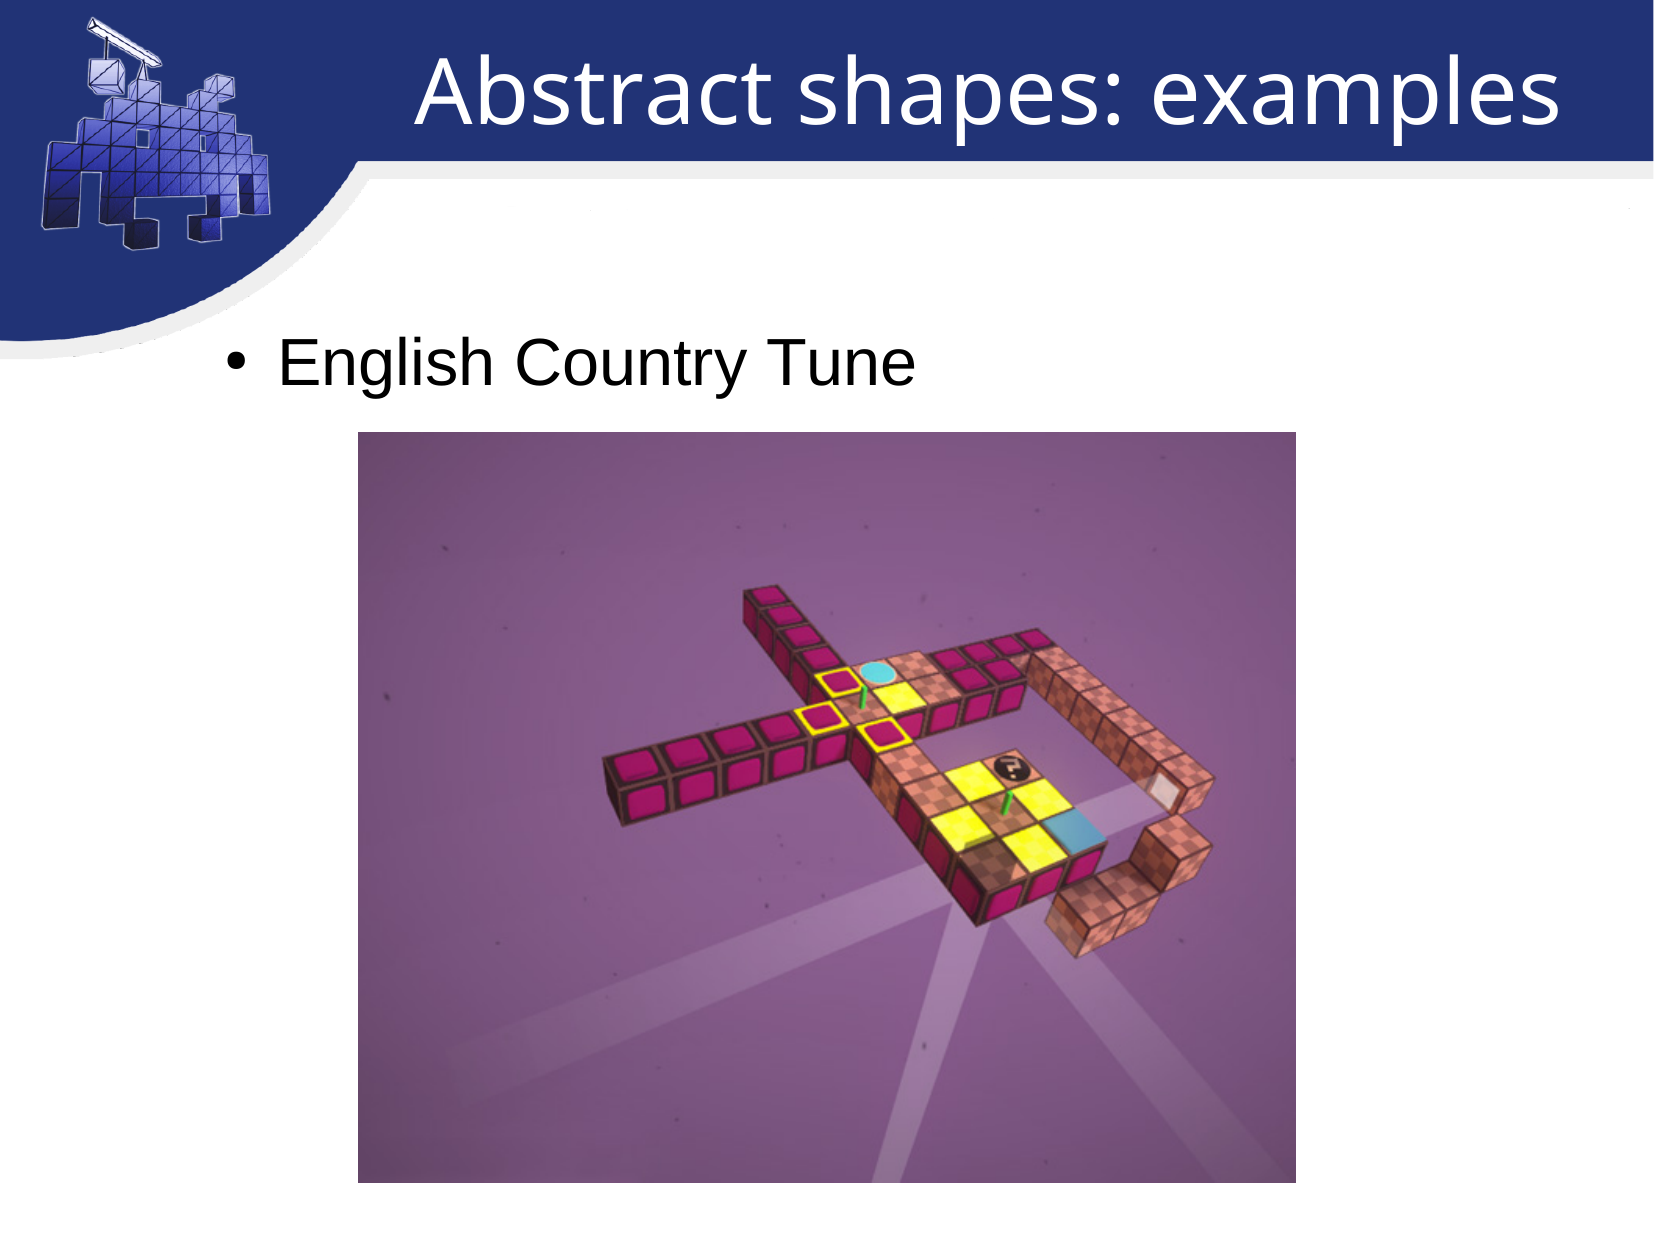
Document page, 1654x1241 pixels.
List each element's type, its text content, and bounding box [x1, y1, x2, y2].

title Abstract shapes: examples [354, 35, 1625, 142]
list English Country Tune [206, 324, 1595, 1078]
picture [358, 432, 1296, 1183]
picture [0, 0, 1654, 443]
